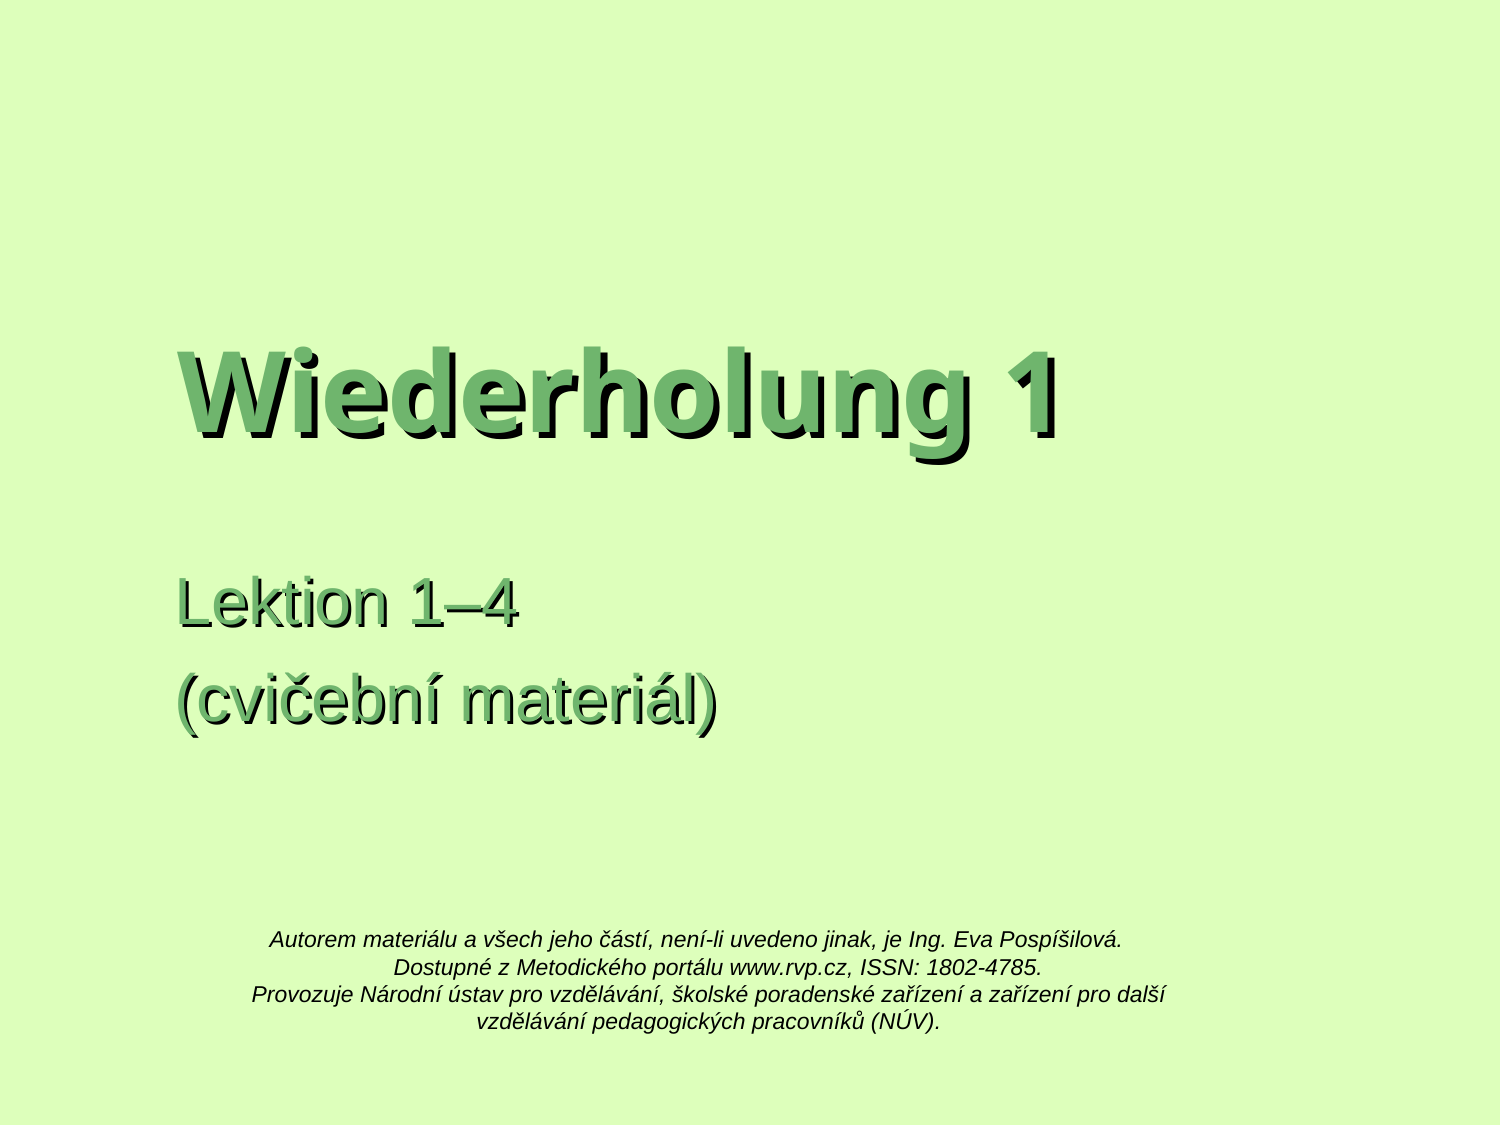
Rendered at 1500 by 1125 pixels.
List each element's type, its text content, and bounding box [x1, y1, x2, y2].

title Wiederholung 1 [162, 312, 1438, 598]
text_box Lektion 1–4 (cvičební materiál) [159, 550, 1272, 783]
text_box Autorem materiálu a všech jeho částí, není-li uvedeno jinak, je Ing. Eva Pospíšilová. Dostupné z Metodického portálu www.rvp.cz, ISSN: 1802-4785. Provozuje Národní ústav pro vzdělávání, školské poradenské zařízení a zařízení pro další vzdělávání pedagogických pracovníků (NÚV). [0, 916, 1193, 1043]
